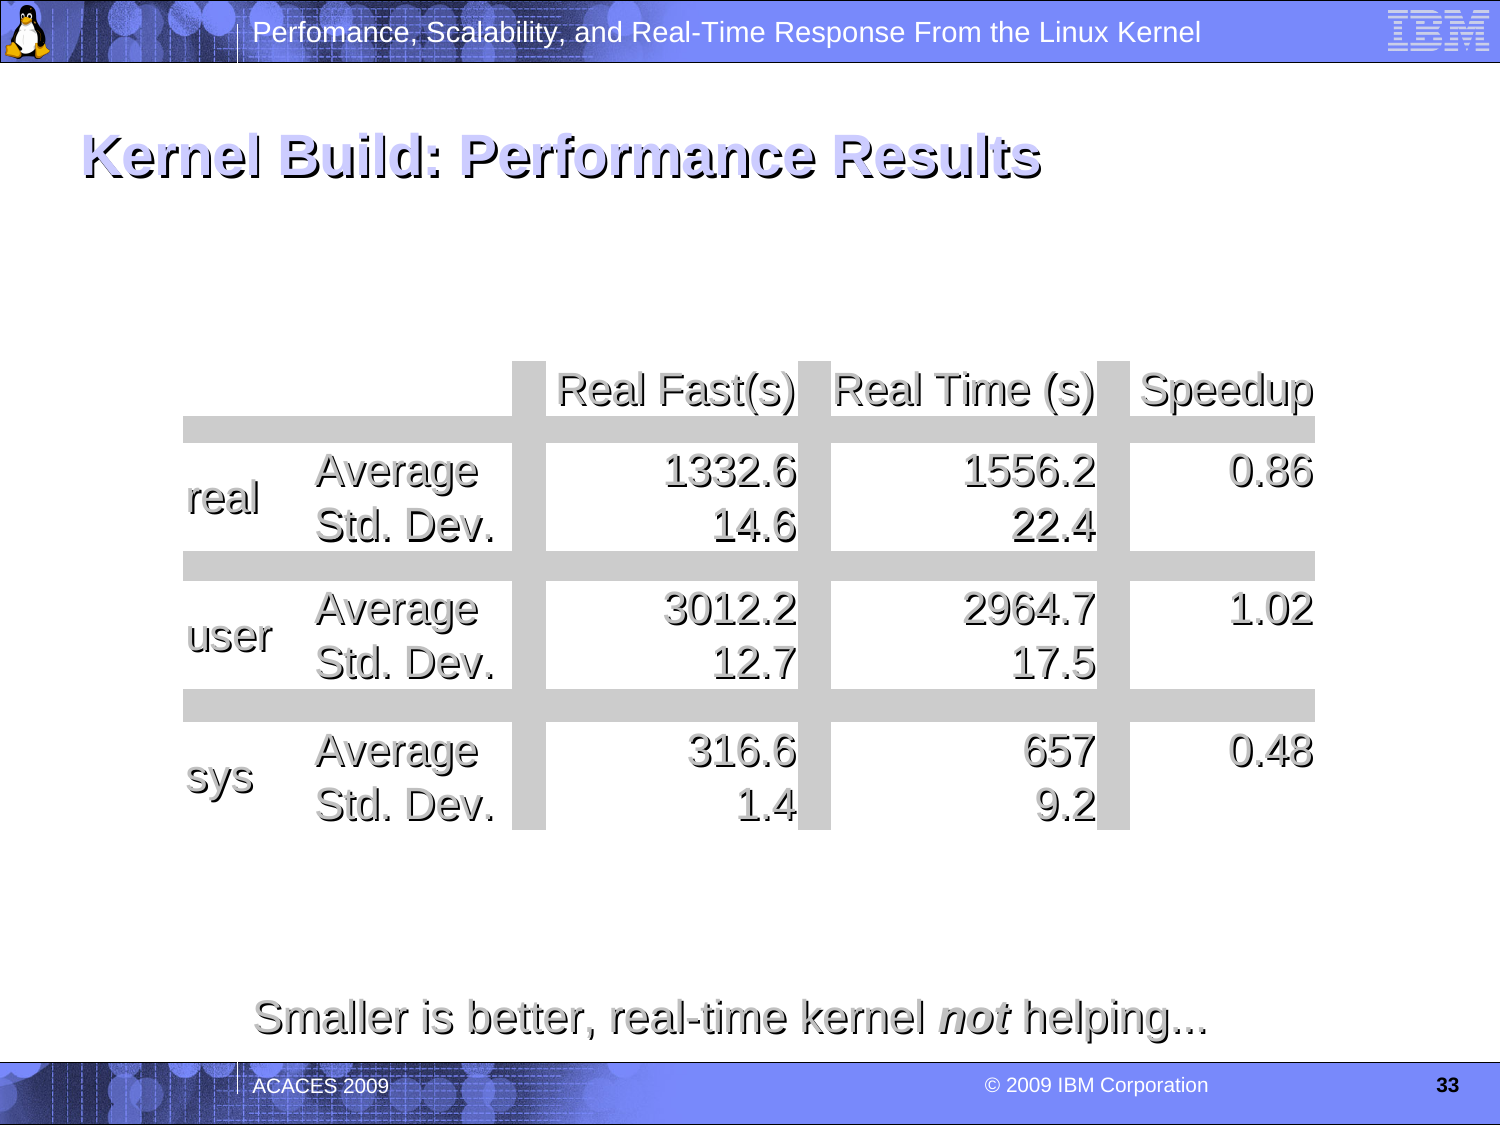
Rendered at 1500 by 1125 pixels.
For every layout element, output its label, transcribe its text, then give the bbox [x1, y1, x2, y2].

picture [1, 1, 1500, 62]
text_box Smaller is better, real-time kernel not helping... [199, 983, 1301, 1053]
chart [183, 361, 1317, 833]
picture [0, 1063, 1500, 1124]
title Kernel Build: Performance Results [79, 116, 1433, 199]
